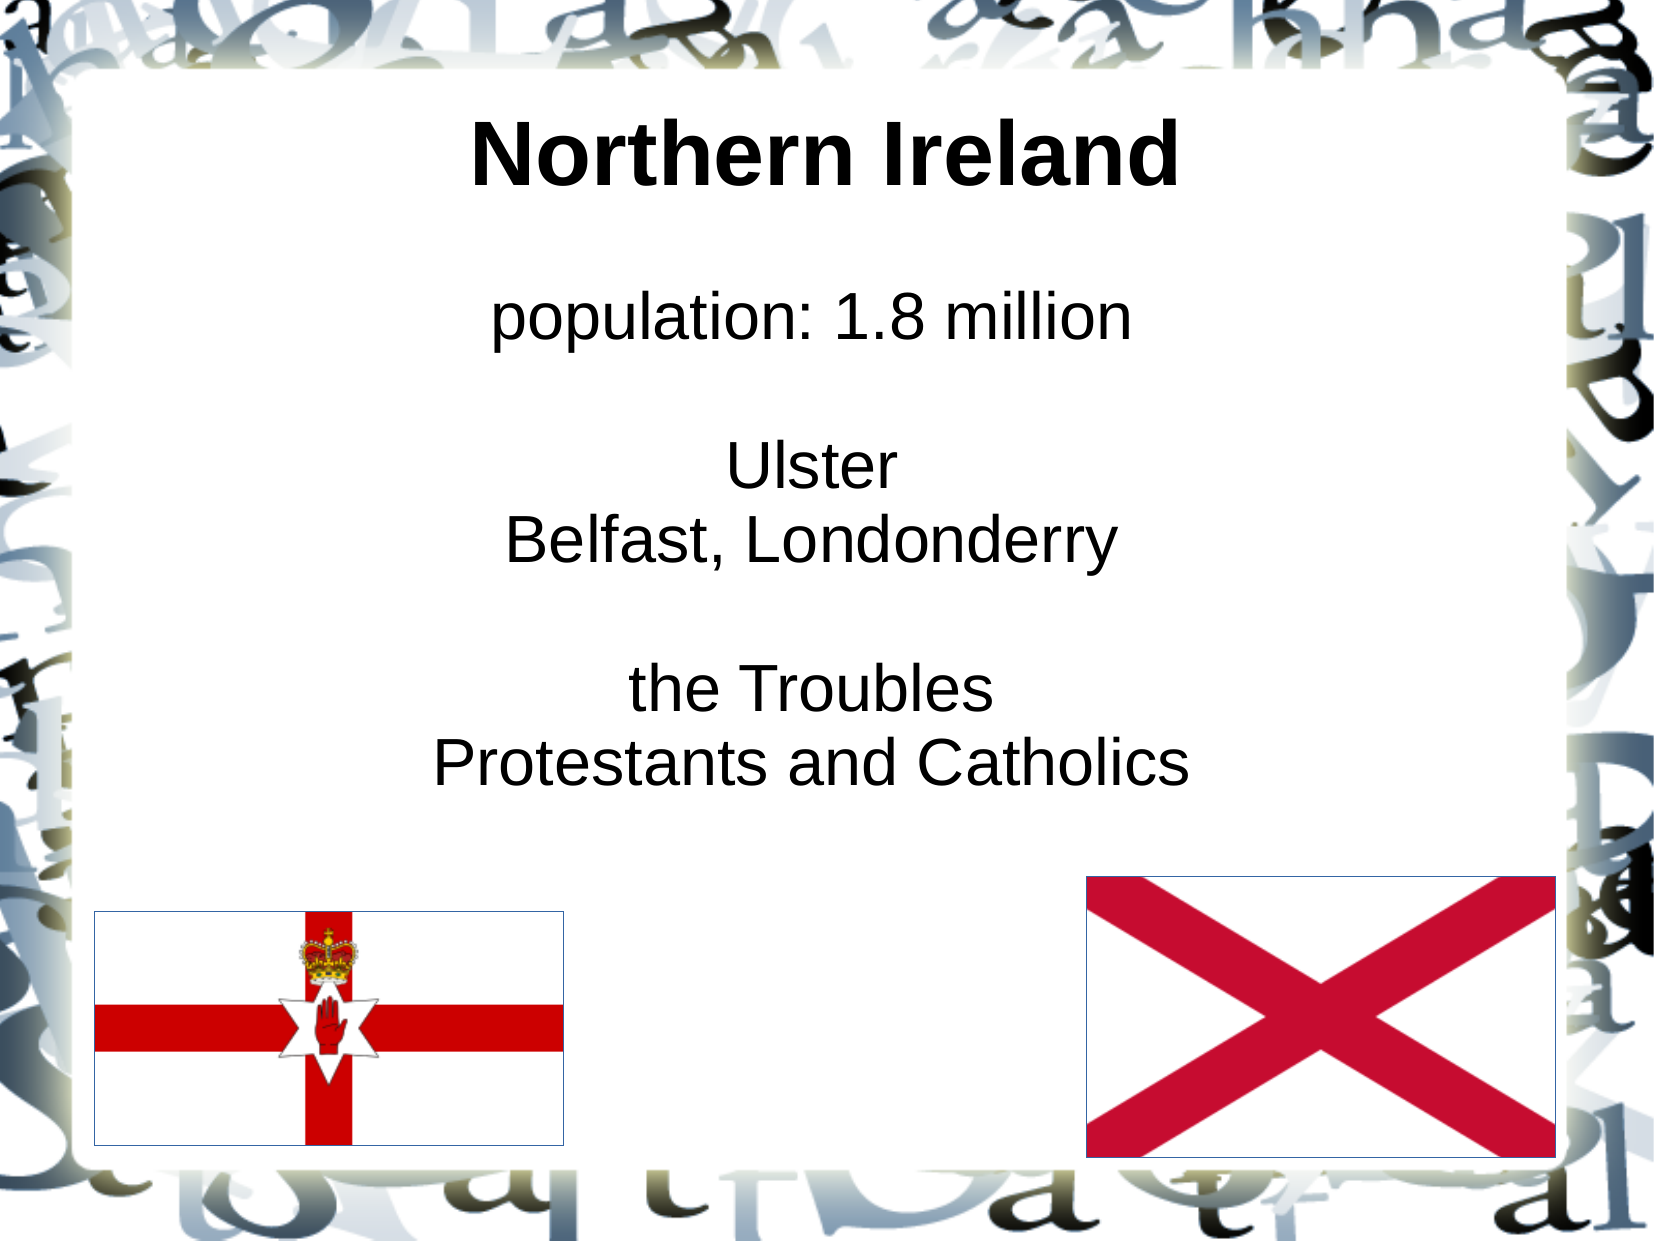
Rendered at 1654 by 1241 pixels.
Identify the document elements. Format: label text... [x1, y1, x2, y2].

picture [0, 0, 1654, 1241]
title Northern Ireland [82, 23, 1571, 279]
subtitle population: 1.8 million Ulster Belfast, Londonderry the Troubles Protestants and Catholics [100, 295, 1524, 1004]
